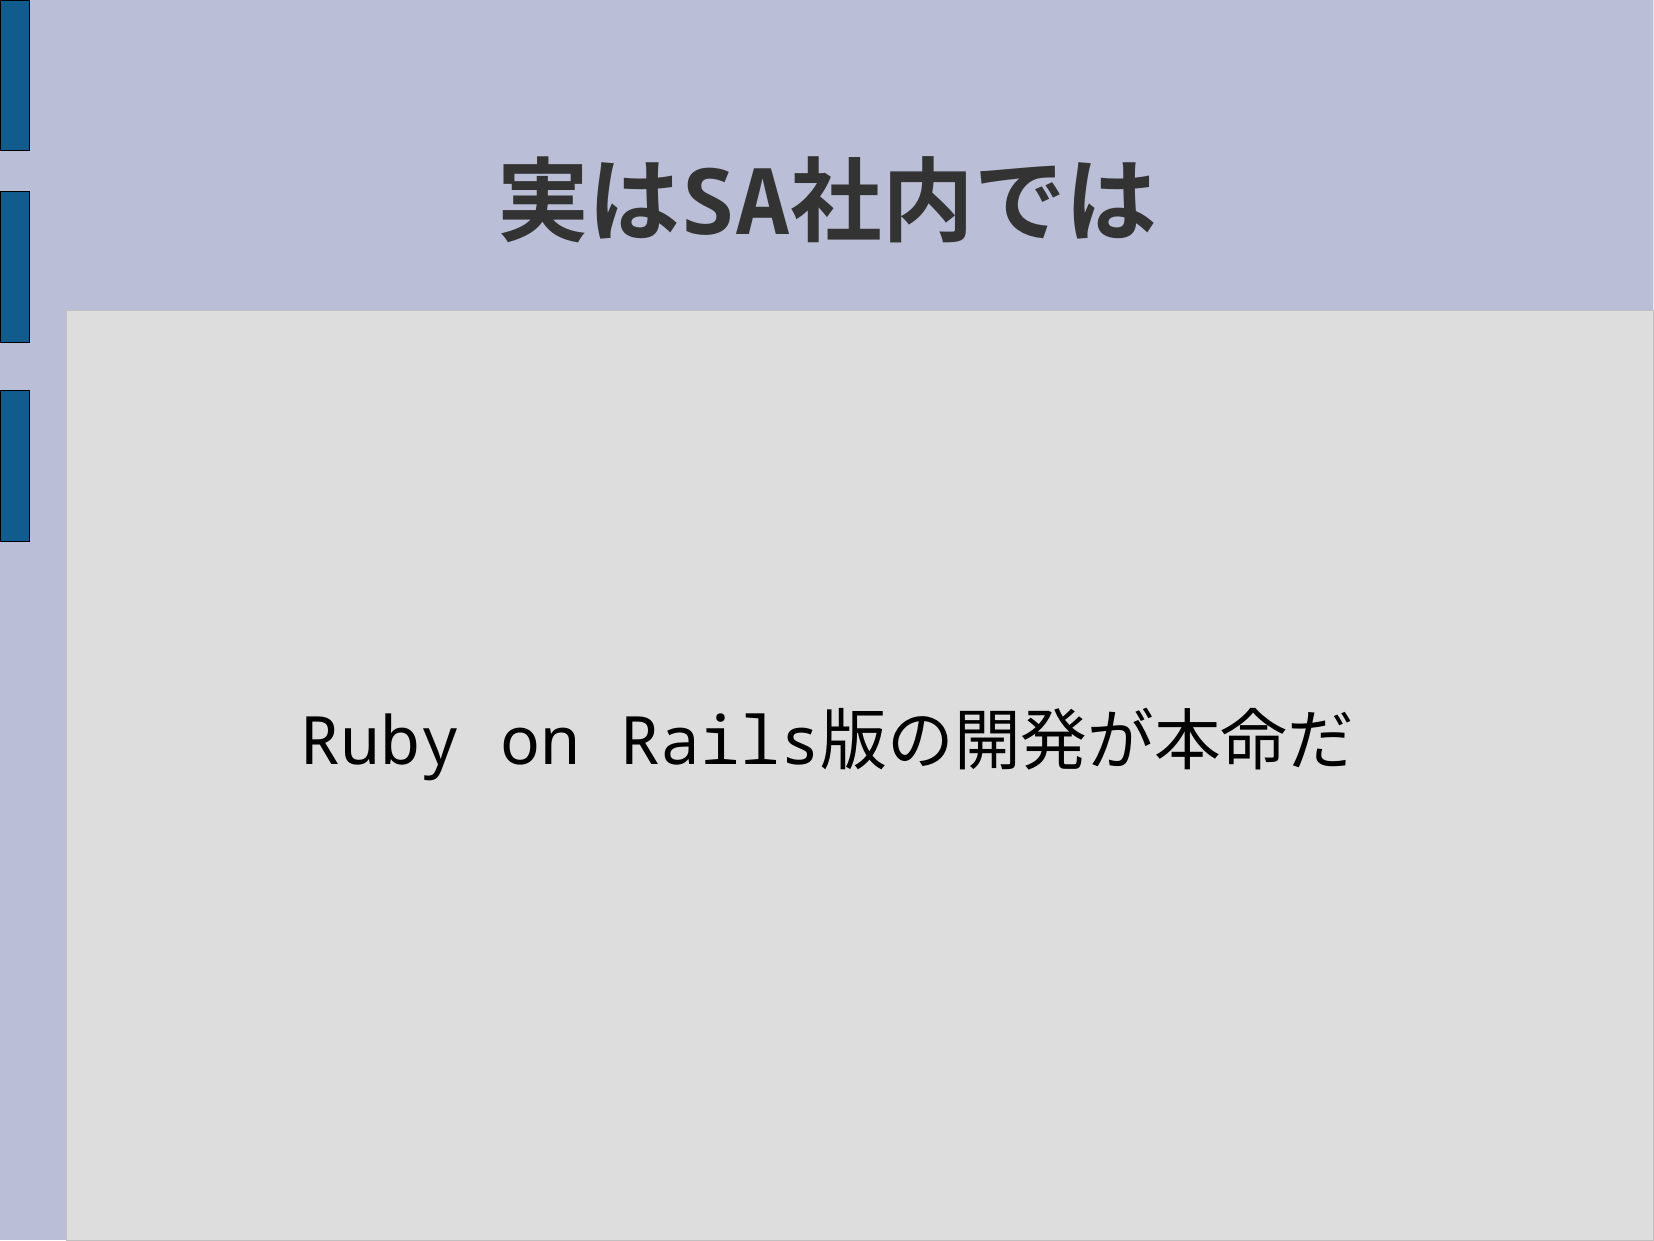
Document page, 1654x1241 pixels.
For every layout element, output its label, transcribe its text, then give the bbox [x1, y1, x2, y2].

title 実はSA社内では [121, 98, 1534, 291]
subtitle Ruby on Rails版の開発が本命だ [121, 352, 1534, 1119]
